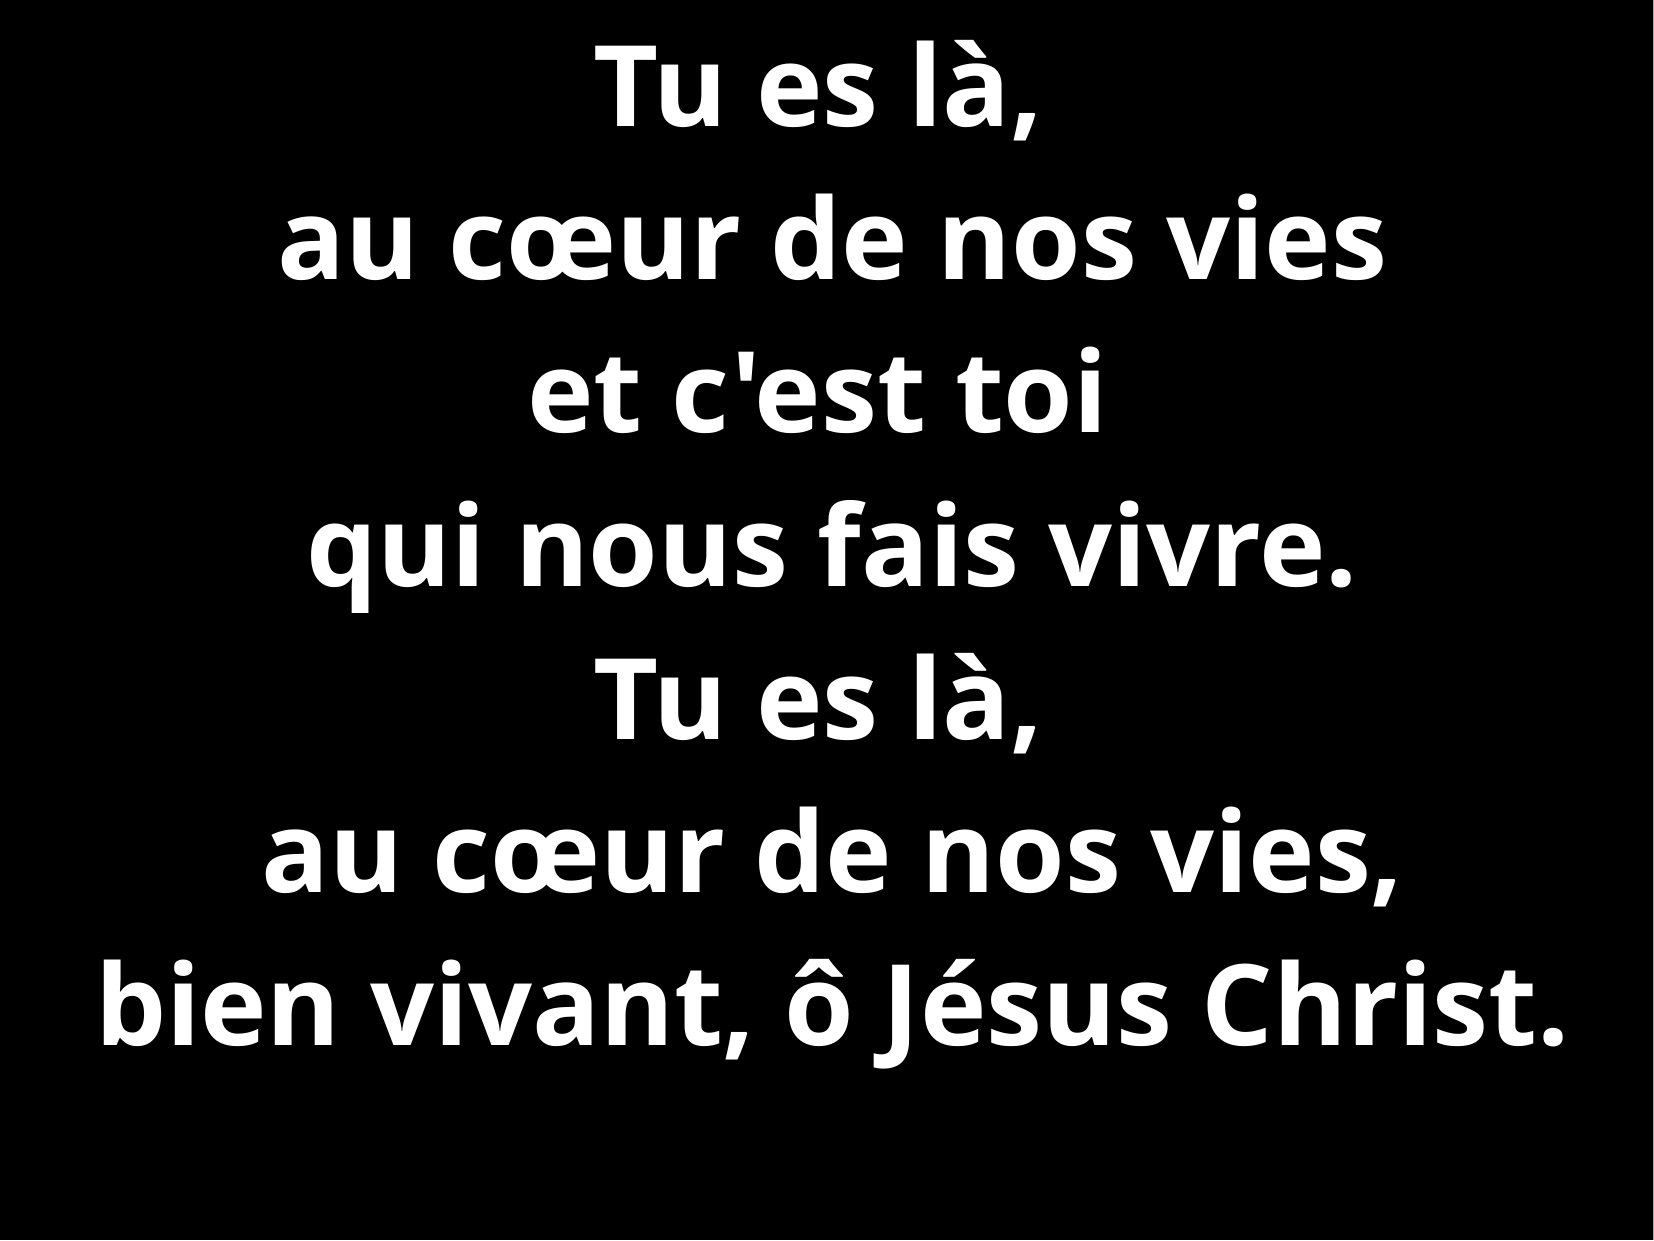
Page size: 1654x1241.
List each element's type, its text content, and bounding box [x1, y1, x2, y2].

list Tu es là, au cœur de nos vies et c'est toi qui nous fais vivre. Tu es là, au cœur de nos vies, bien vivant, ô Jésus Christ. [59, 6, 1607, 1241]
